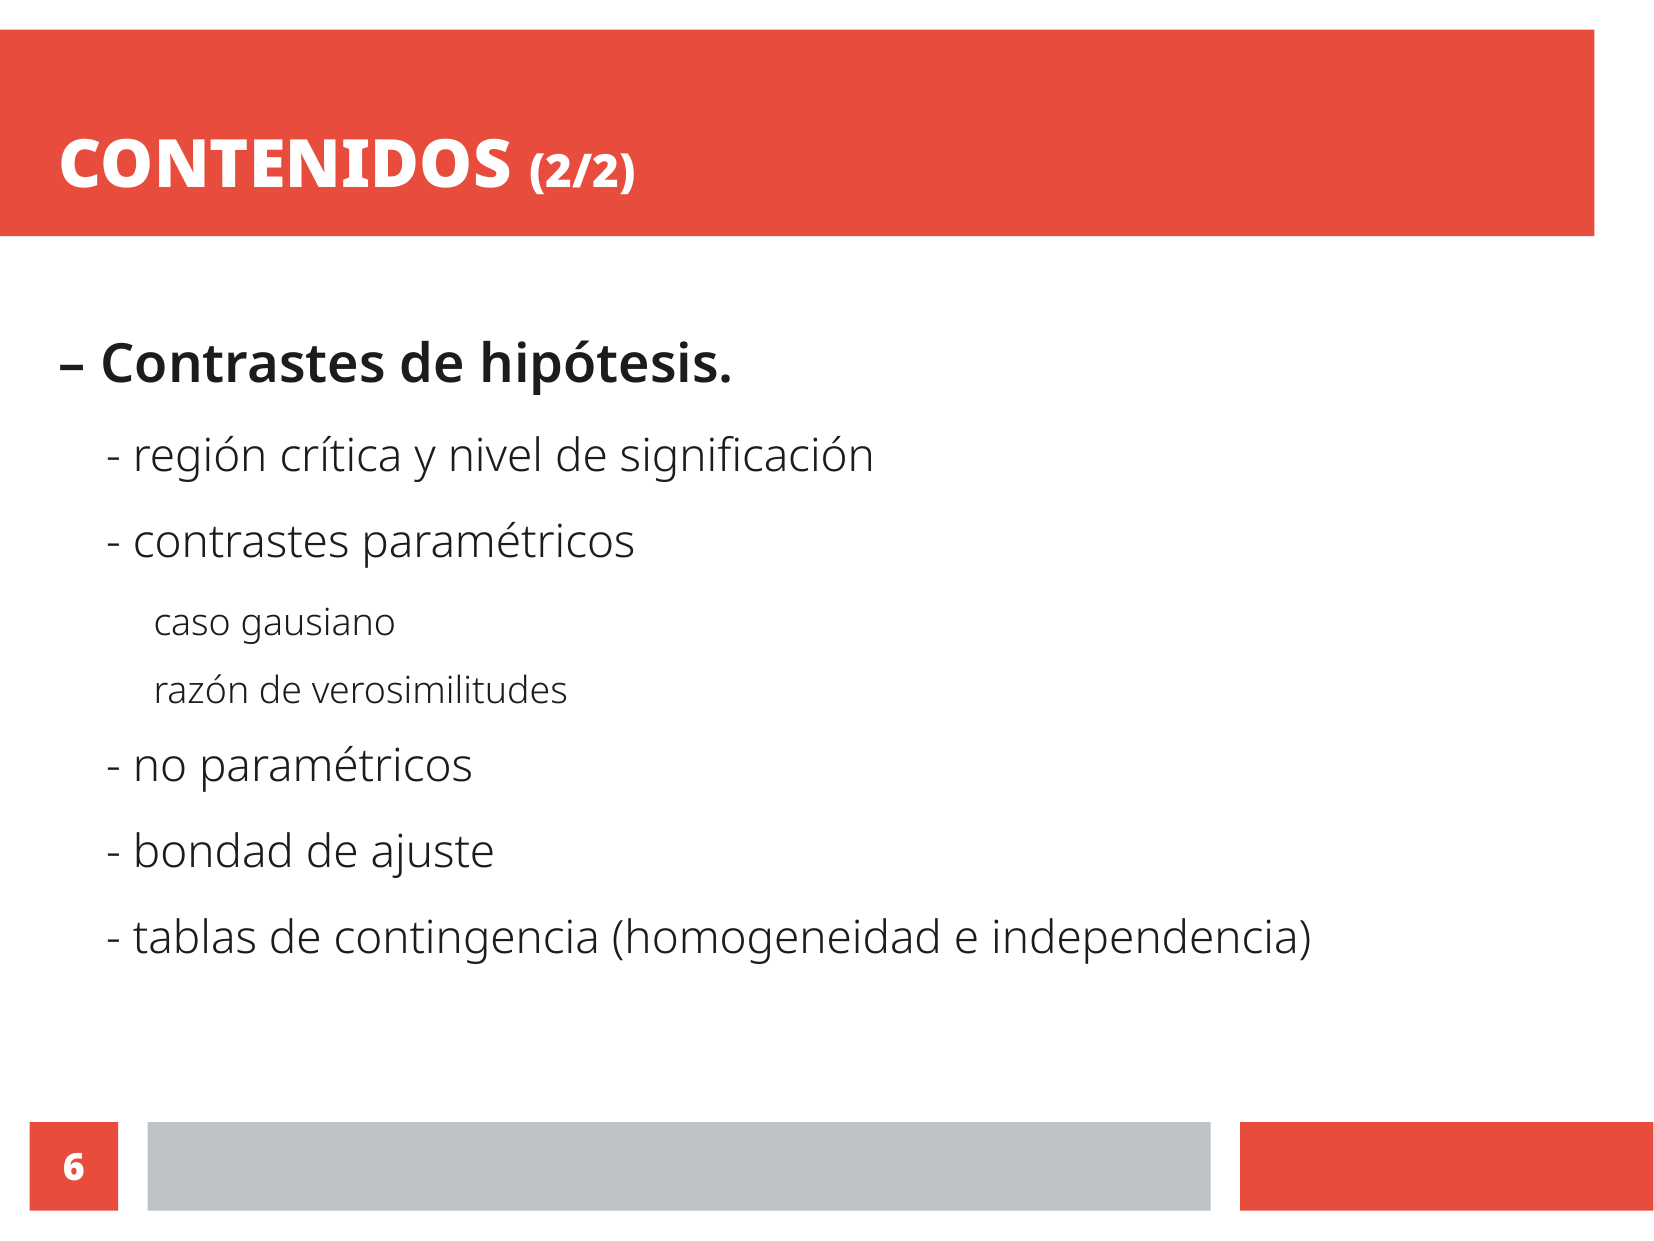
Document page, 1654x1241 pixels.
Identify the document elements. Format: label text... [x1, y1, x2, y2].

list – Contrastes de hipótesis. - región crítica y nivel de significación - contrastes paramétricos caso gausiano razón de verosimilitudes - no paramétricos - bondad de ajuste - tablas de contingencia (homogeneidad e independencia) [59, 324, 1565, 1093]
title CONTENIDOS (2/2) [59, 59, 1595, 207]
